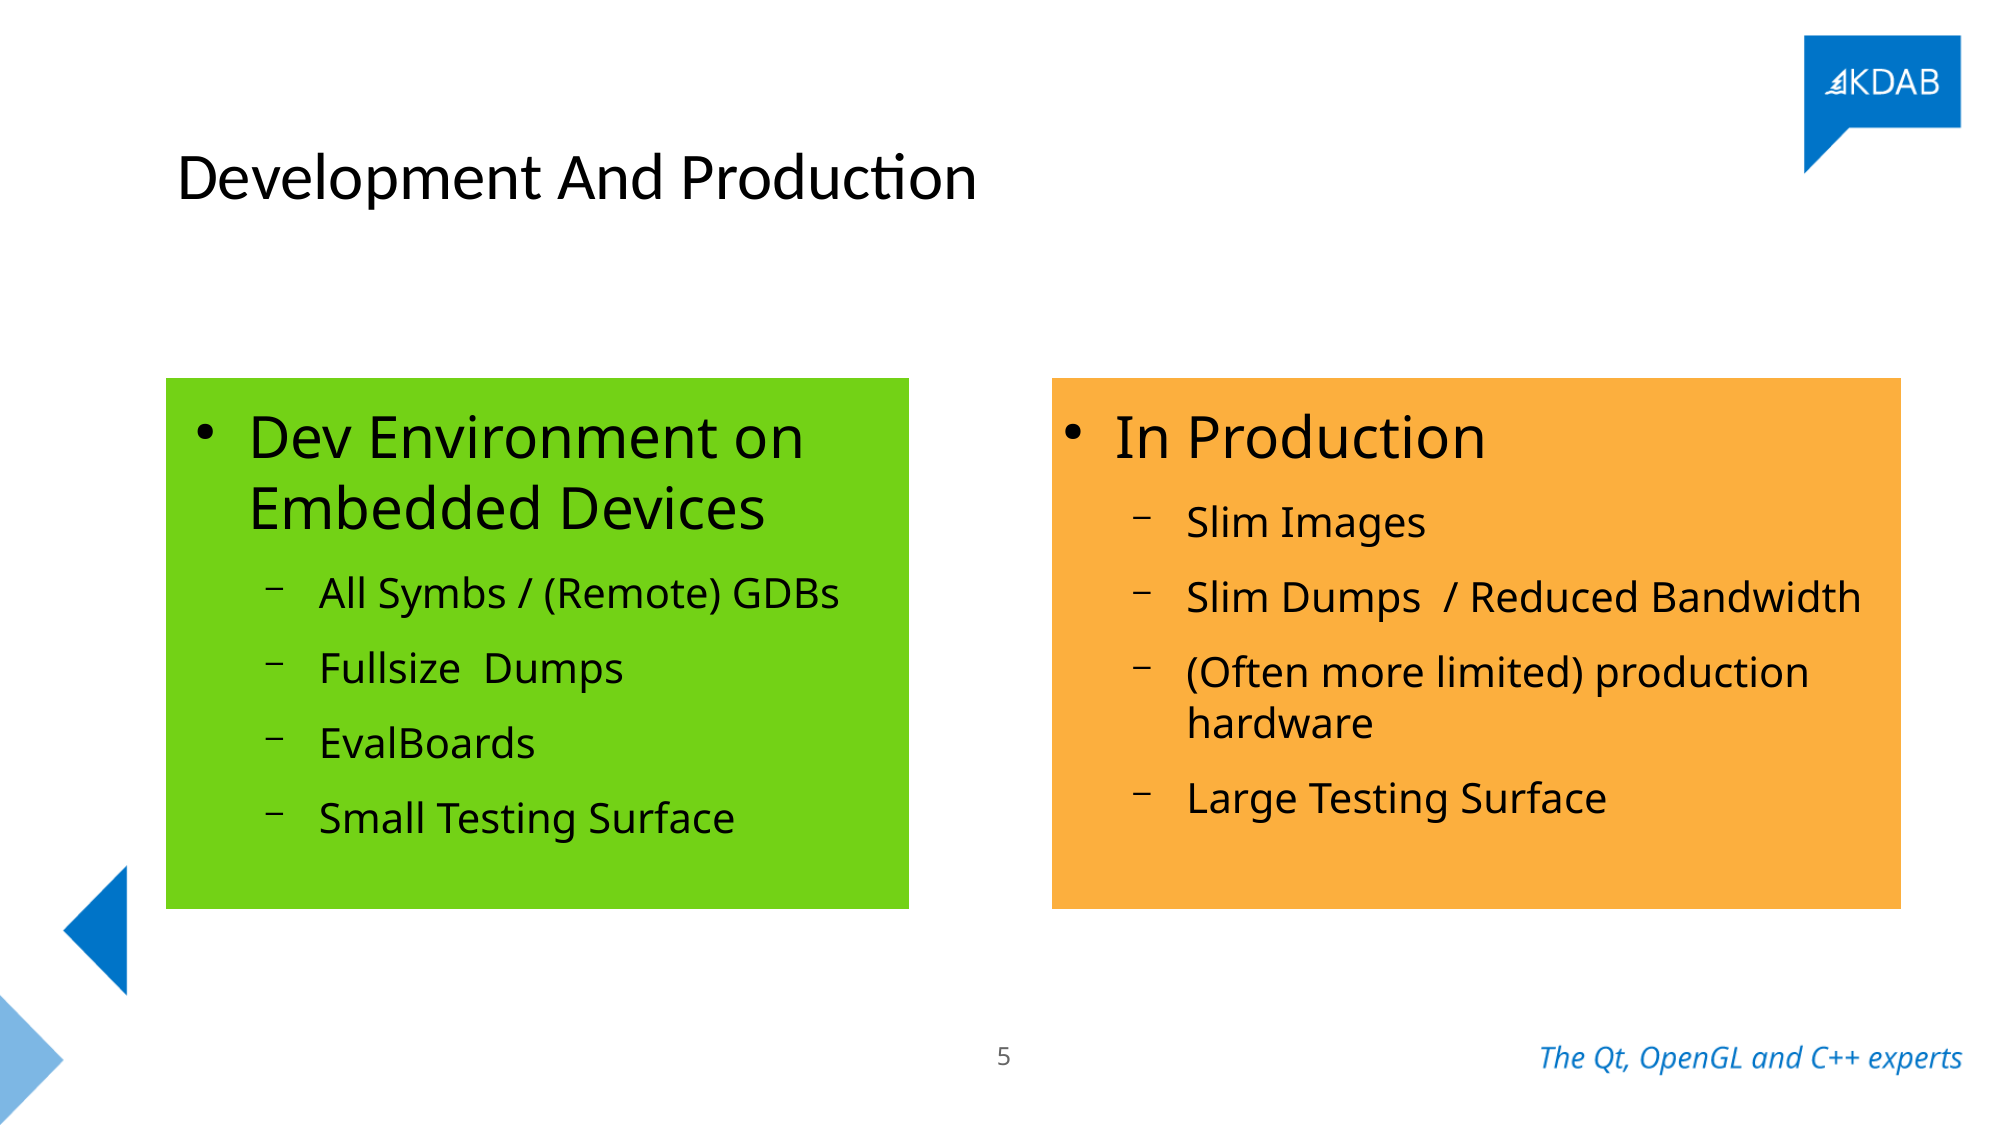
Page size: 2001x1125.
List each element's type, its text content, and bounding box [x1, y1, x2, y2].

text_box [1051, 377, 1902, 910]
list In Production Slim Images Slim Dumps / Reduced Bandwidth (Often more limited) production hardware Large Testing Surface [1044, 401, 1871, 996]
picture [0, 0, 2001, 1125]
text_box [165, 377, 910, 910]
title Development And Production [177, 129, 1871, 237]
list Dev Environment on Embedded Devices All Symbs / (Remote) GDBs Fullsize Dumps EvalBoards Small Testing Surface [177, 401, 1004, 996]
